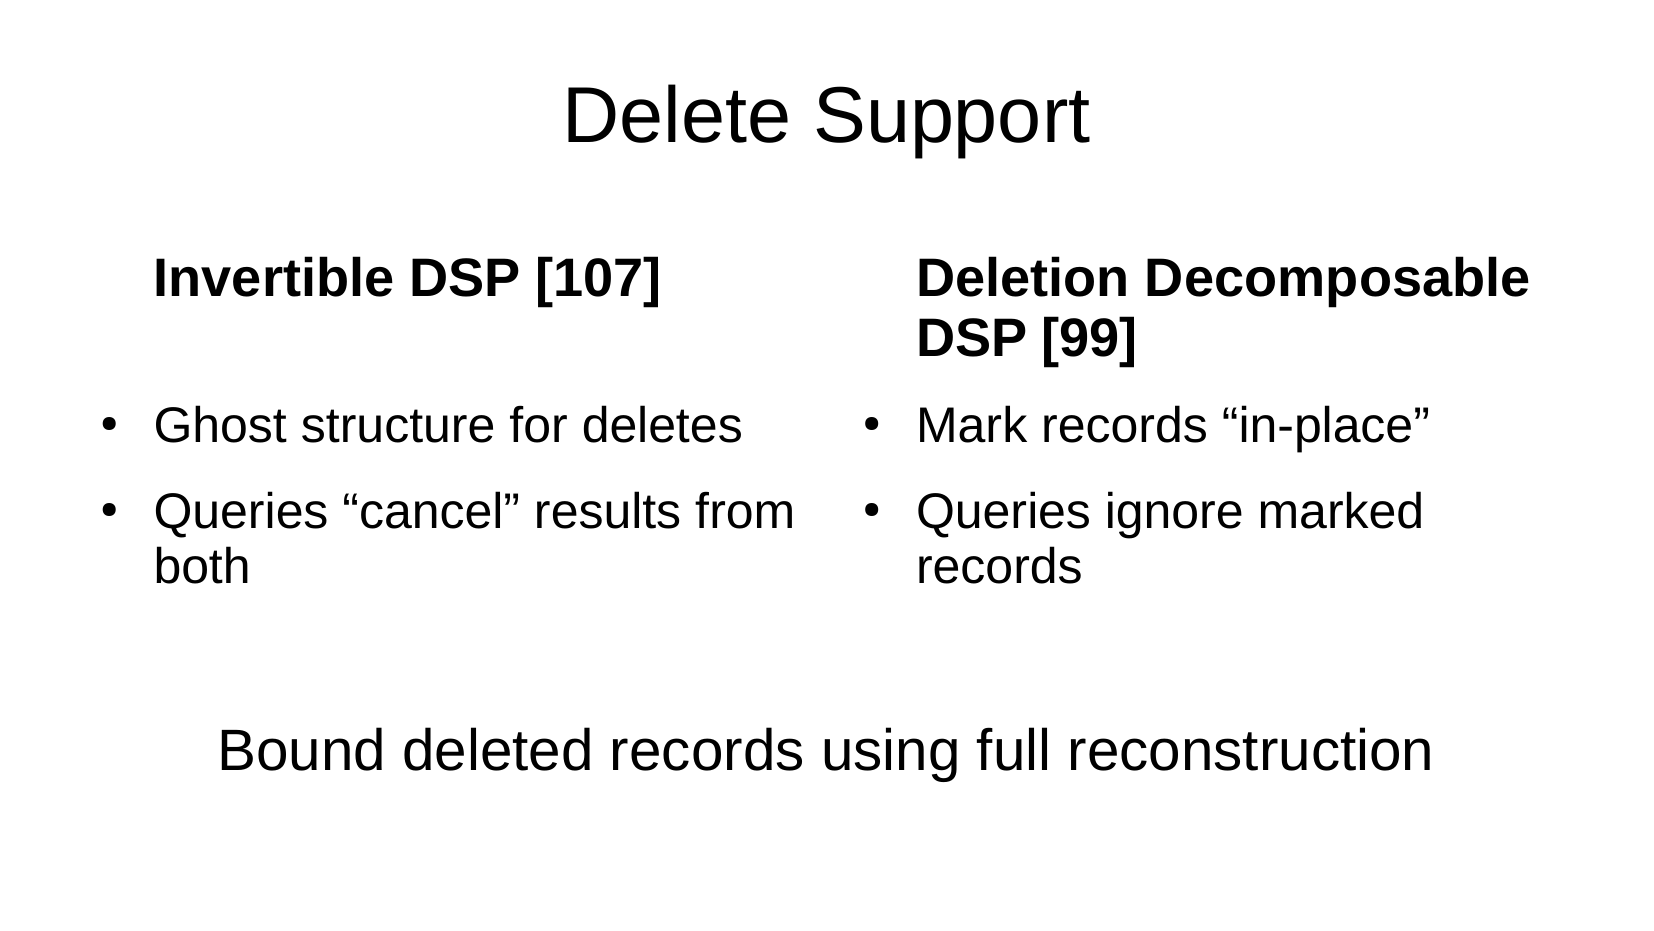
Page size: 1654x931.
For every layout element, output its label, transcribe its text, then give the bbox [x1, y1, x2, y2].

list Invertible DSP [107] Ghost structure for deletes Queries “cancel” results from both [82, 247, 809, 930]
list Deletion Decomposable DSP [99] Mark records “in-place” Queries ignore marked records [845, 247, 1572, 855]
title Delete Support [82, 37, 1571, 193]
text_box Bound deleted records using full reconstruction [202, 710, 1451, 791]
